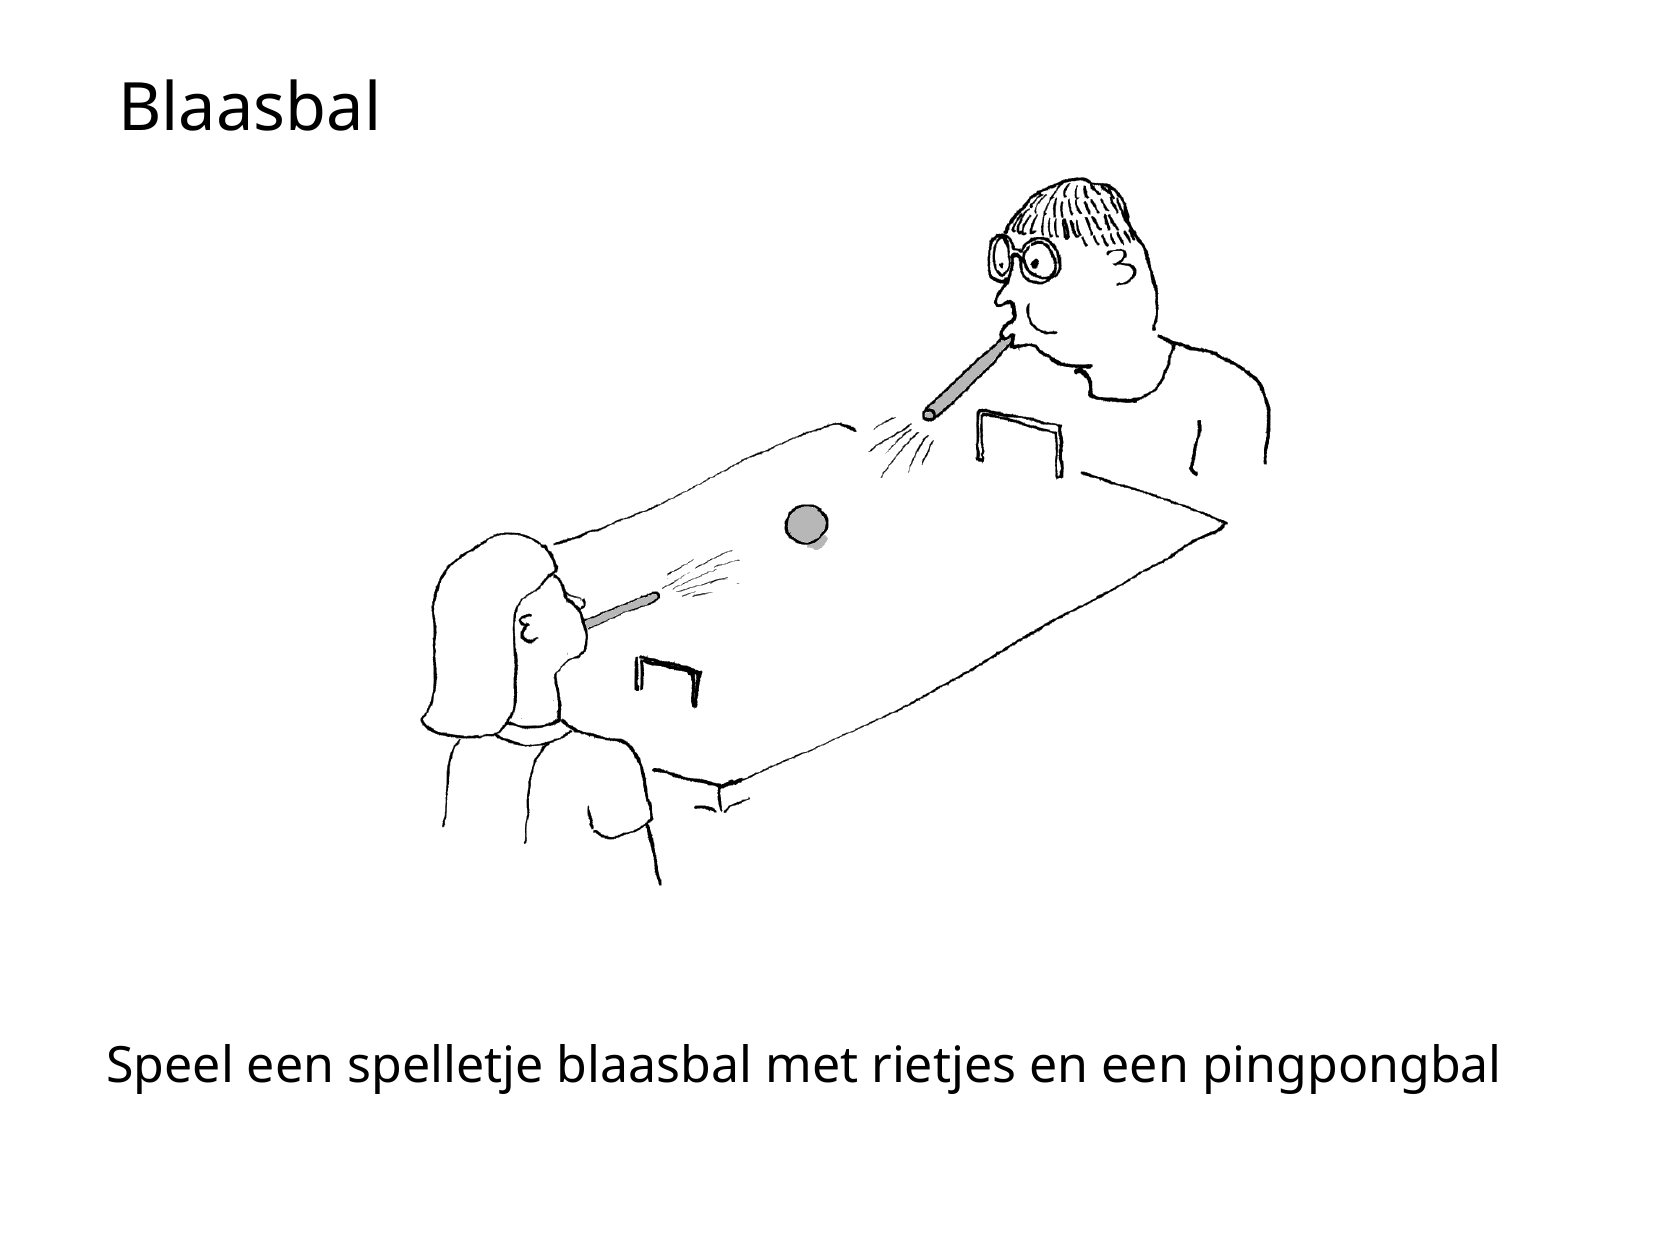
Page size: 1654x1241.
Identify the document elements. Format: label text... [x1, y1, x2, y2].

picture [413, 177, 1271, 886]
text_box Speel een spelletje blaasbal met rietjes en een pingpongbal [115, 1028, 1494, 1098]
text_box Blaasbal [118, 59, 375, 153]
